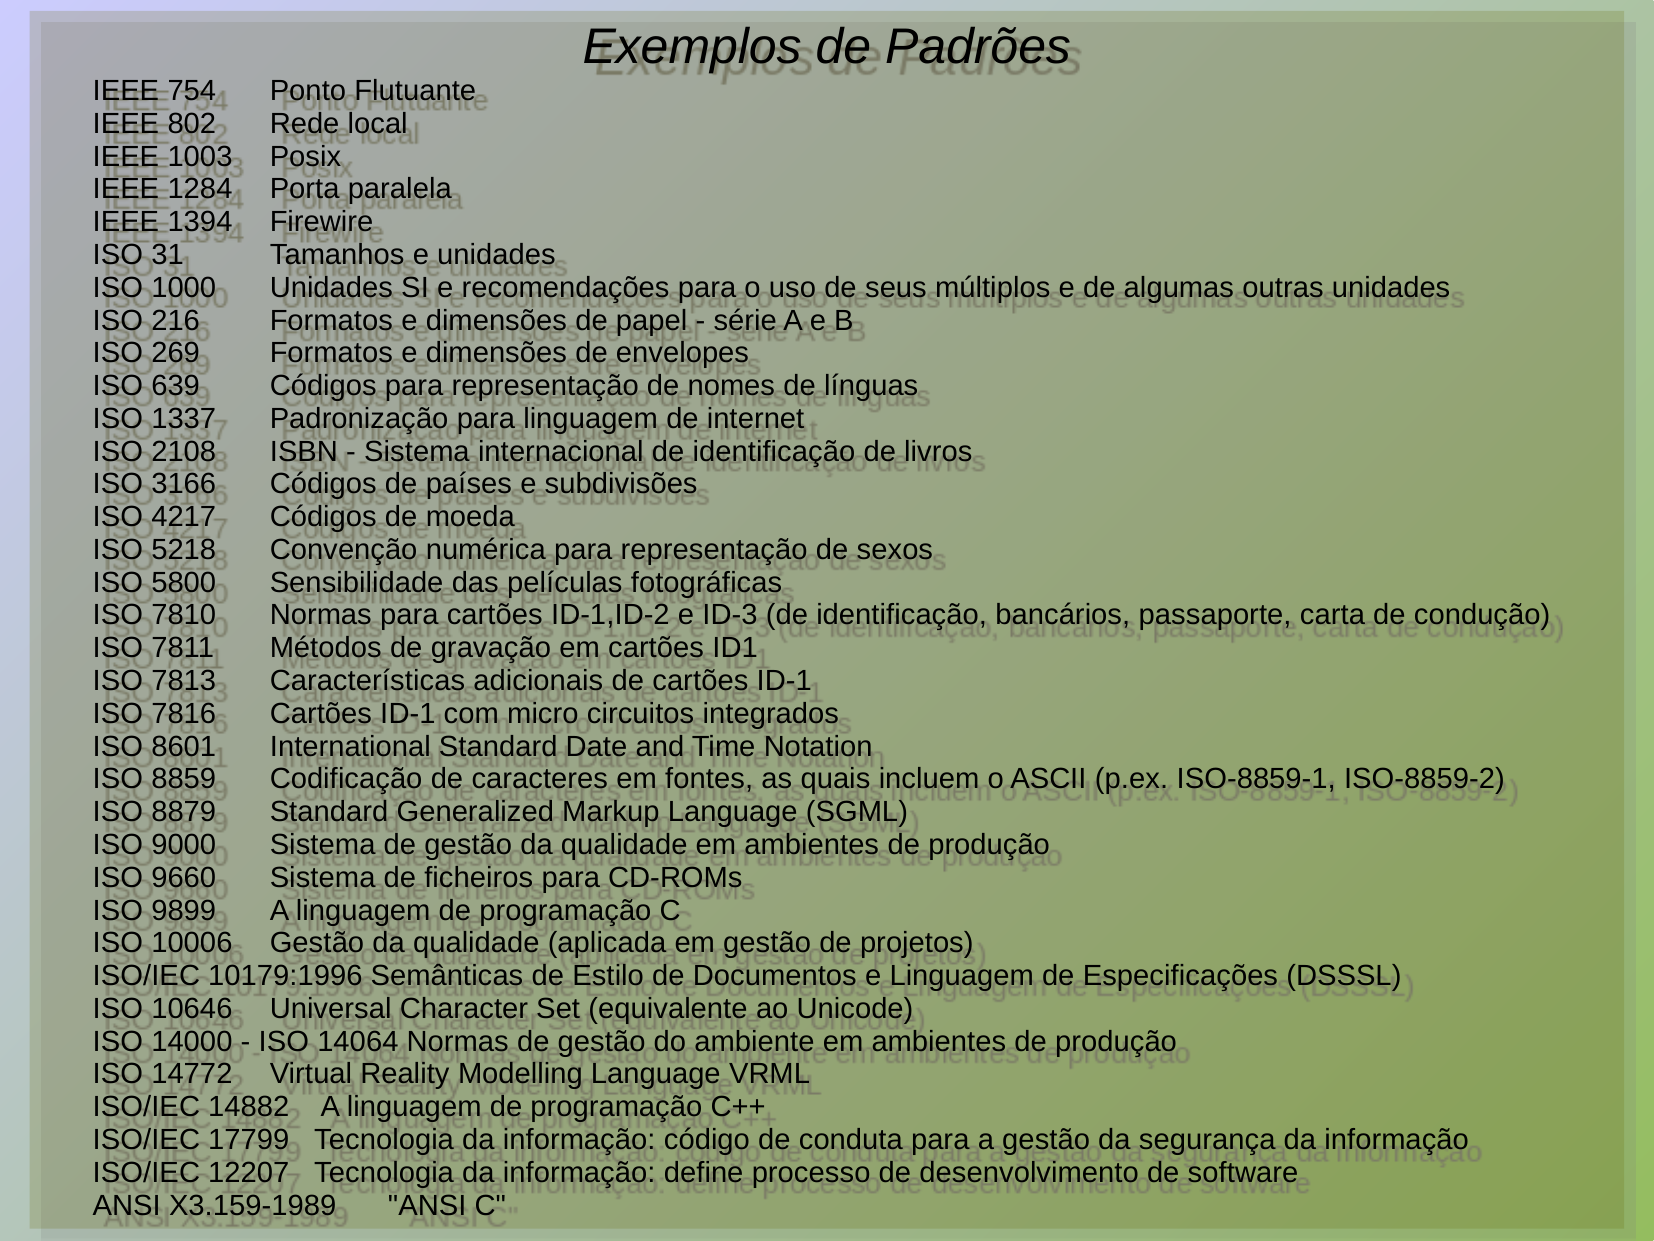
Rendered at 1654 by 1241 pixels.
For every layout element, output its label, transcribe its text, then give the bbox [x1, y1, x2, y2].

text_box Exemplos de Padrões IEEE 754 Ponto Flutuante IEEE 802 Rede local IEEE 1003 Posix IEEE 1284 Porta paralela IEEE 1394 Firewire ISO 31 Tamanhos e unidades ISO 1000 Unidades SI e recomendações para o uso de seus múltiplos e de algumas outras unidades ISO 216 Formatos e dimensões de papel - série A e B ISO 269 Formatos e dimensões de envelopes ISO 639 Códigos para representação de nomes de línguas ISO 1337 Padronização para linguagem de internet ISO 2108 ISBN - Sistema internacional de identificação de livros ISO 3166 Códigos de países e subdivisões ISO 4217 Códigos de moeda ISO 5218 Convenção numérica para representação de sexos ISO 5800 Sensibilidade das películas fotográficas ISO 7810 Normas para cartões ID-1,ID-2 e ID-3 (de identificação, bancários, passaporte, carta de condução) ISO 7811 Métodos de gravação em cartões ID1 ISO 7813 Características adicionais de cartões ID-1 ISO 7816 Cartões ID-1 com micro circuitos integrados ISO 8601 International Standard Date and Time Notation ISO 8859 Codificação de caracteres em fontes, as quais incluem o ASCII (p.ex. ISO-8859-1, ISO-8859-2) ISO 8879 Standard Generalized Markup Language (SGML) ISO 9000 Sistema de gestão da qualidade em ambientes de produção ISO 9660 Sistema de ficheiros para CD-ROMs ISO 9899 A linguagem de programação C ISO 10006 Gestão da qualidade (aplicada em gestão de projetos) ISO/IEC 10179:1996 Semânticas de Estilo de Documentos e Linguagem de Especificações (DSSSL) ISO 10646 Universal Character Set (equivalente ao Unicode) ISO 14000 - ISO 14064 Normas de gestão do ambiente em ambientes de produção ISO 14772 Virtual Reality Modelling Language VRML ISO/IEC 14882 A linguagem de programação C++ ISO/IEC 17799 Tecnologia da informação: código de conduta para a gestão da segurança da informação ISO/IEC 12207 Tecnologia da informação: define processo de desenvolvimento de software ANSI X3.159-1989 "ANSI C" [29, 11, 1625, 1229]
